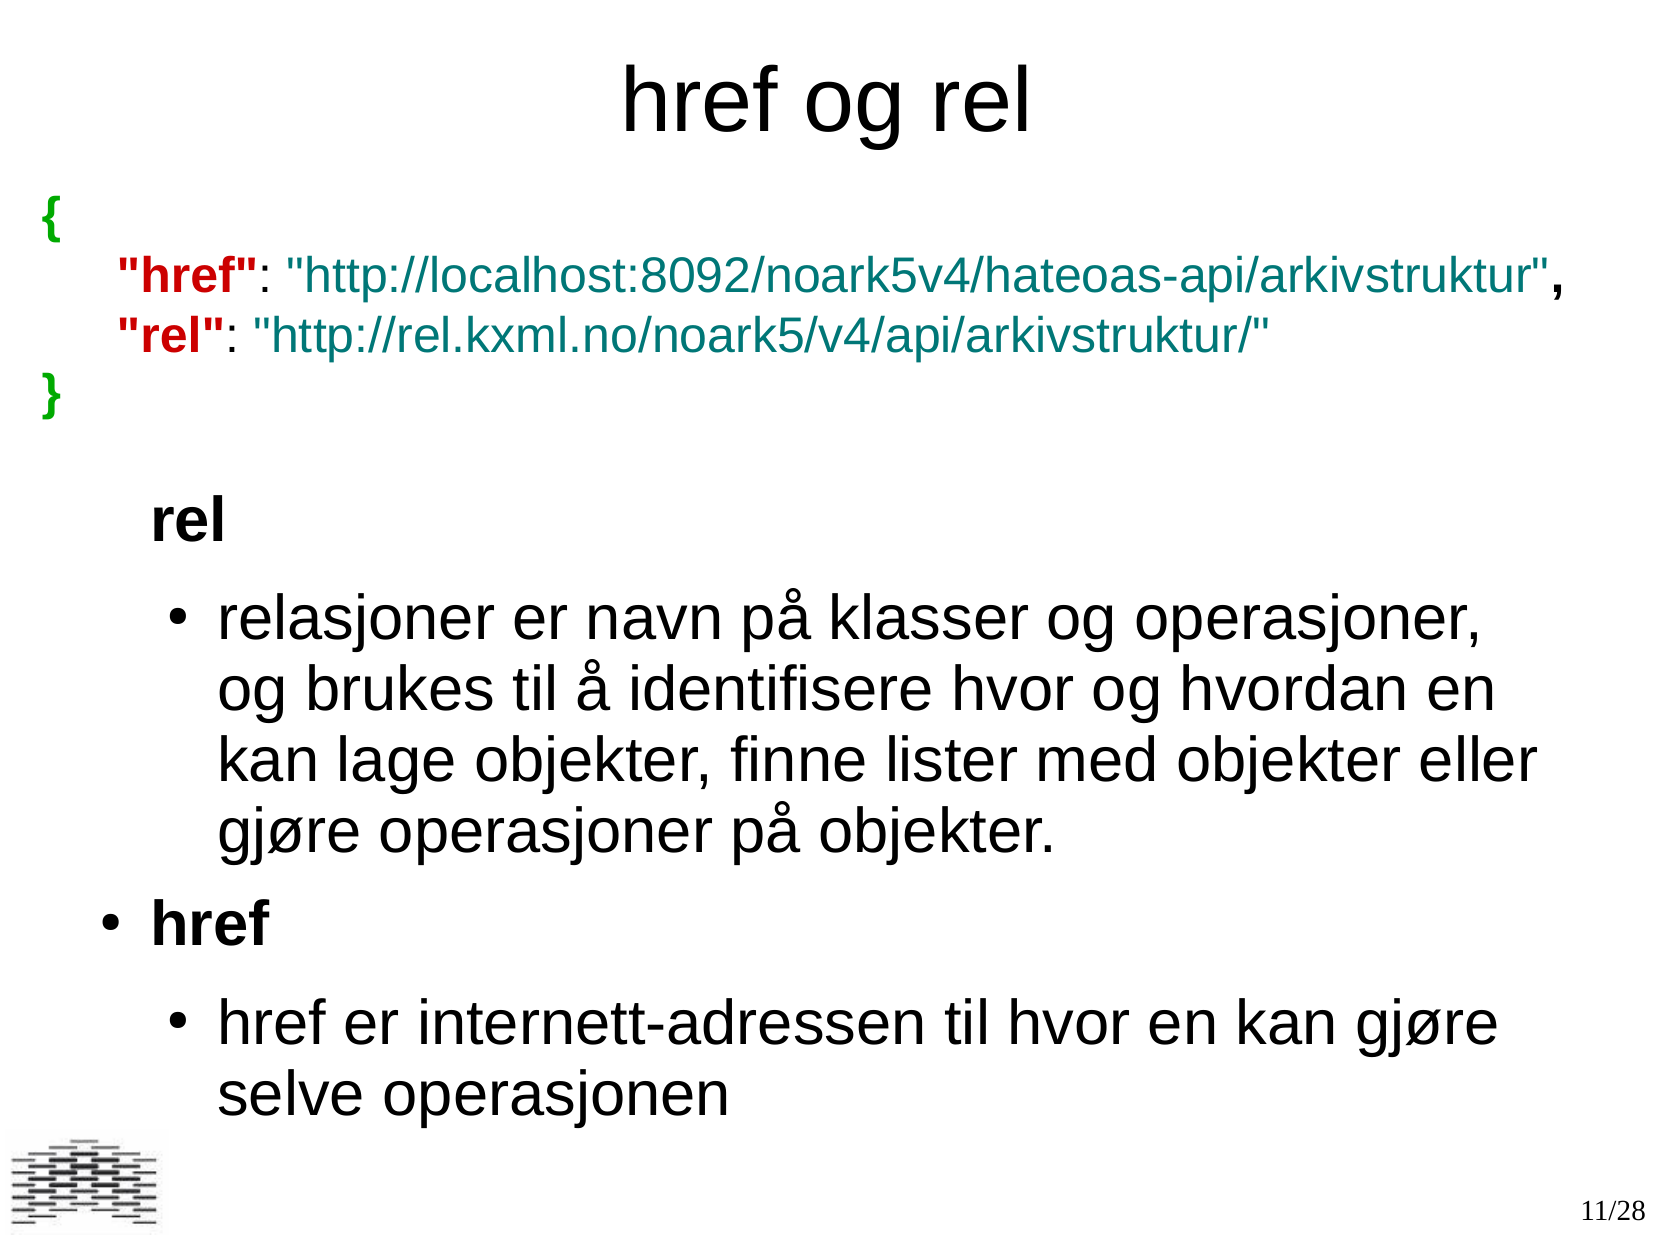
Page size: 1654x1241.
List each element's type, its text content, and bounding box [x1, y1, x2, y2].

list rel relasjoner er navn på klasser og operasjoner, og brukes til å identifisere hvor og hvordan en kan lage objekter, finne lister med objekter eller gjøre operasjoner på objekter. href href er internett-adressen til hvor en kan gjøre selve operasjonen [82, 430, 1571, 1138]
text_box { "href": "http://localhost:8092/noark5v4/hateoas-api/arkivstruktur", "rel": "http://rel.kxml.no/noark5/v4/api/arkivstruktur/" } [26, 180, 1622, 430]
title href og rel [82, 48, 1571, 152]
picture [5, 1129, 169, 1235]
